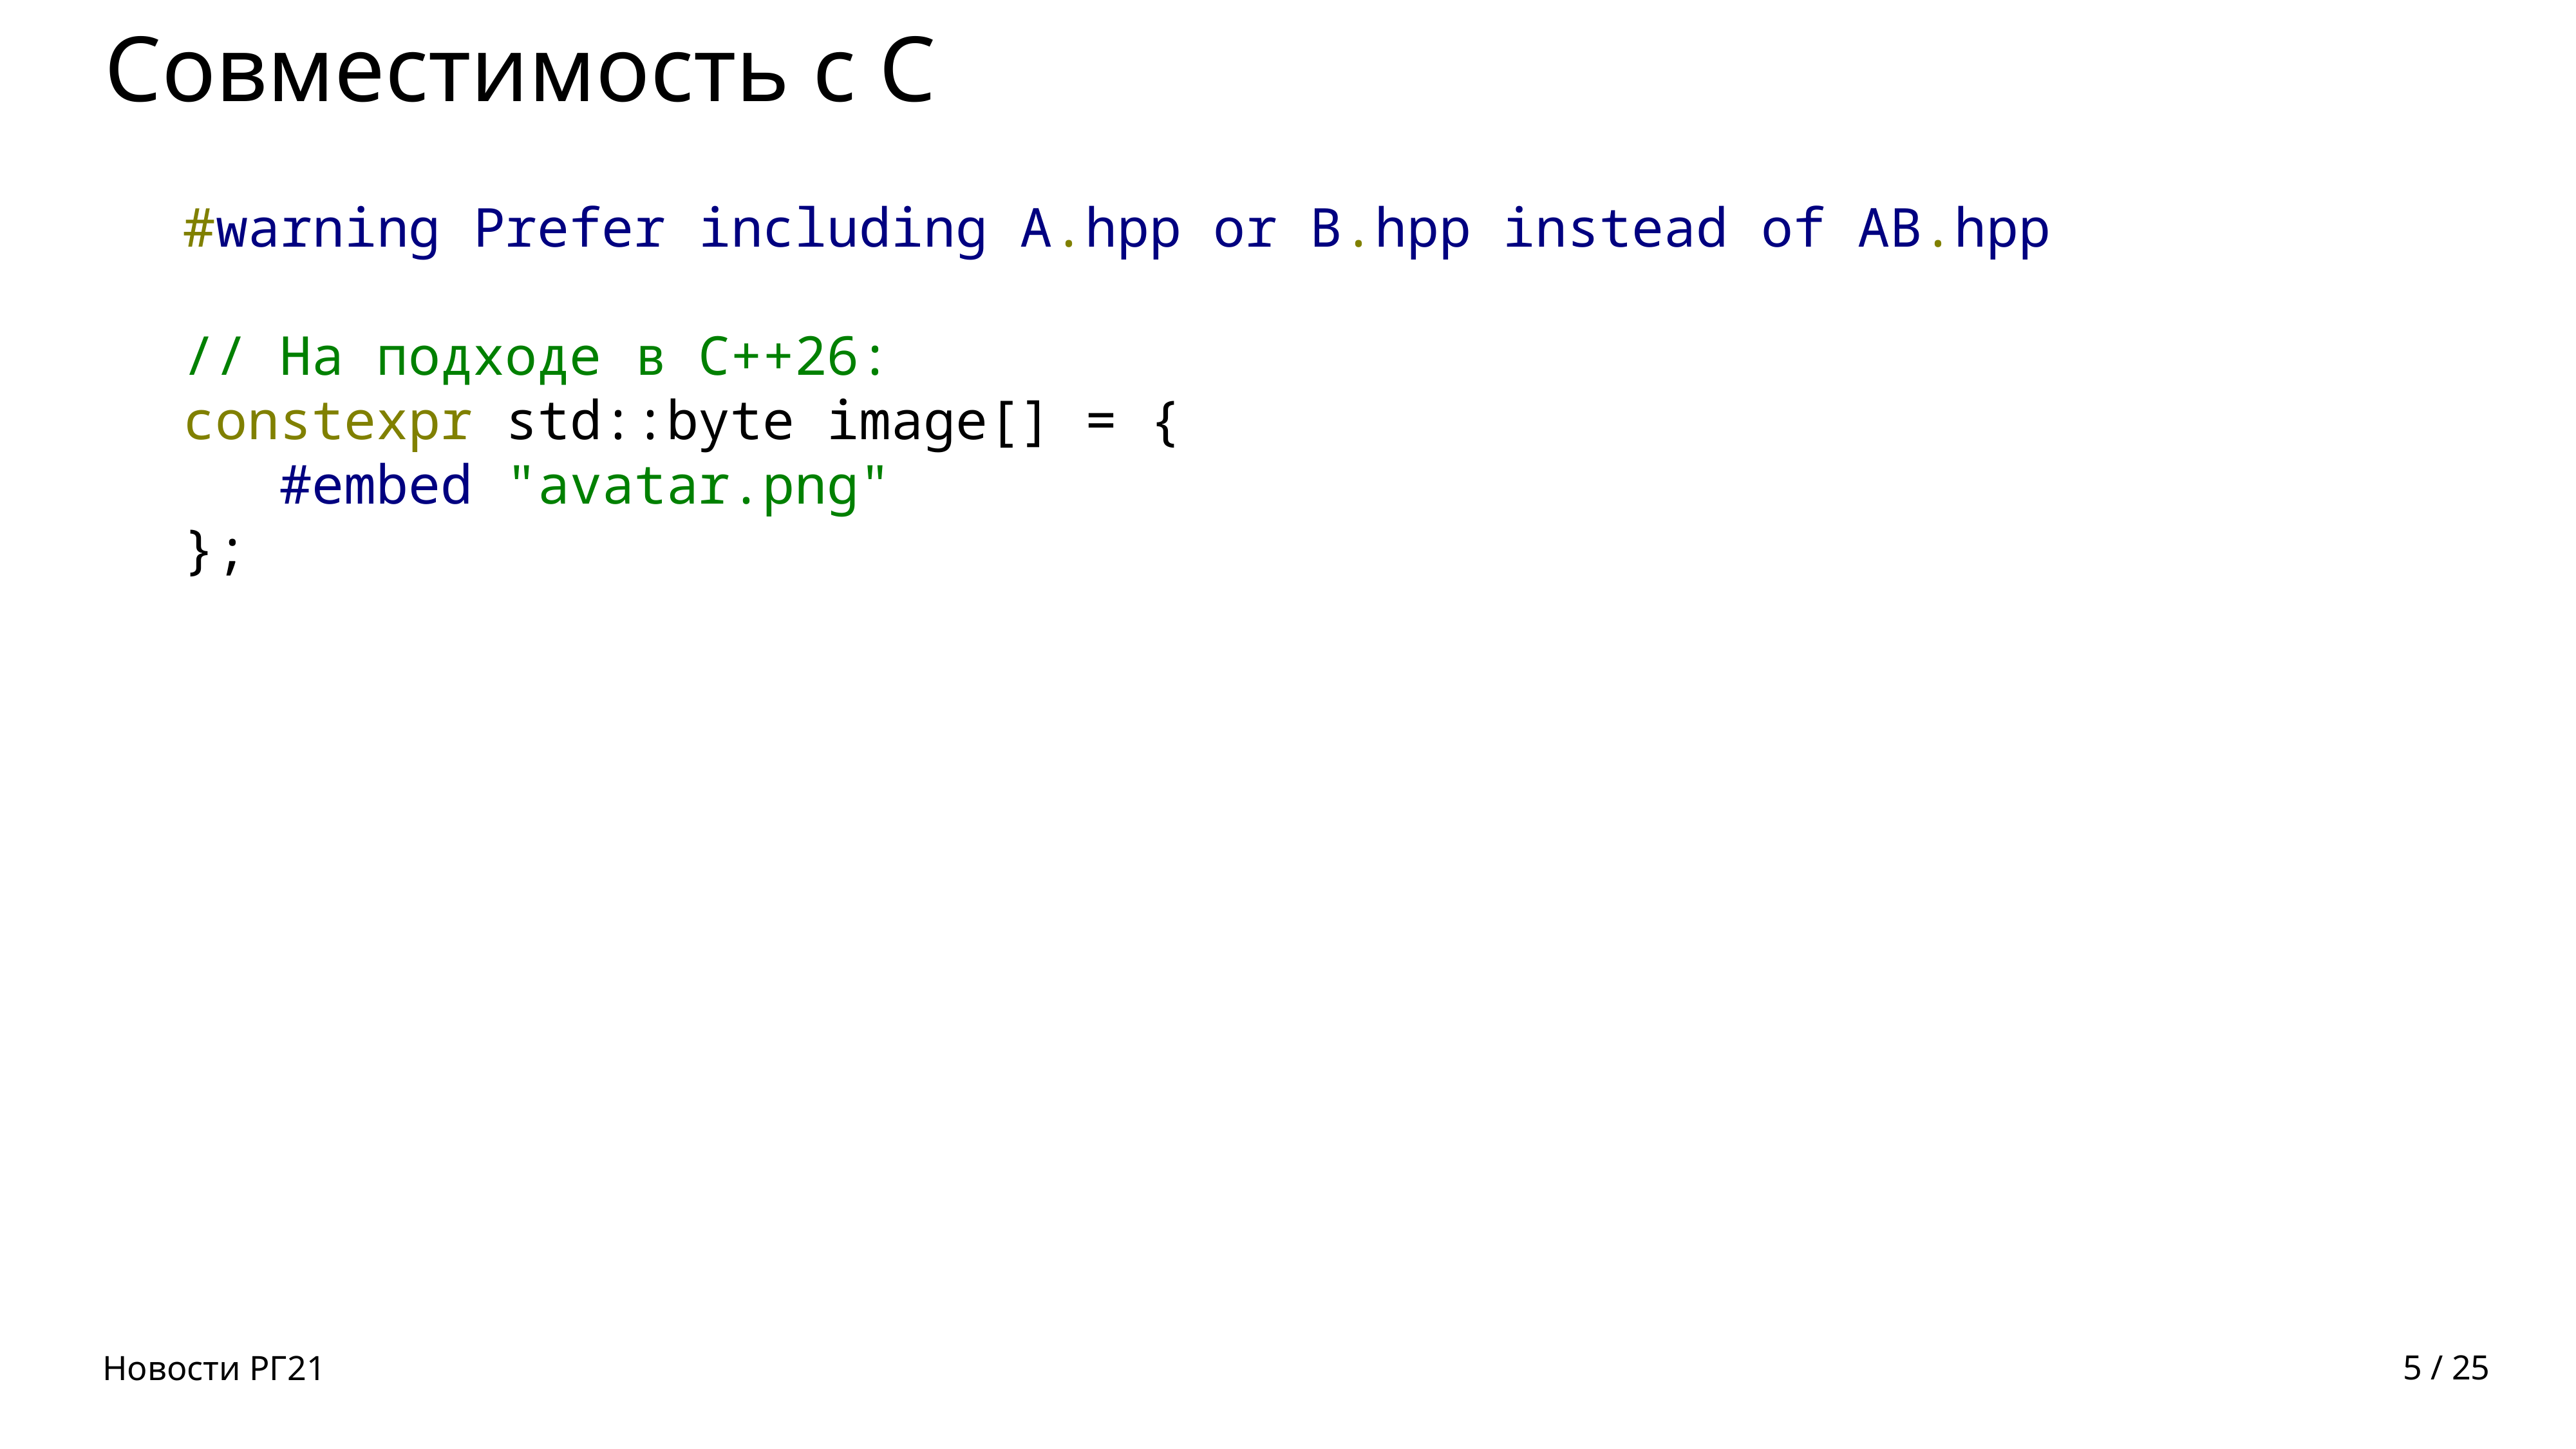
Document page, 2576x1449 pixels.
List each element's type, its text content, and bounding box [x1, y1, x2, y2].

title Совместимость с C [95, 19, 2576, 155]
list Новости РГ21 [93, 1338, 1190, 1393]
text_box #warning Prefer including A.hpp or B.hpp instead of AB.hpp // На подходе в C++26: constexpr std::byte image[] = { #embed "avatar.png" }; [174, 188, 2410, 1259]
list <number> / 25 [1403, 1338, 2500, 1393]
